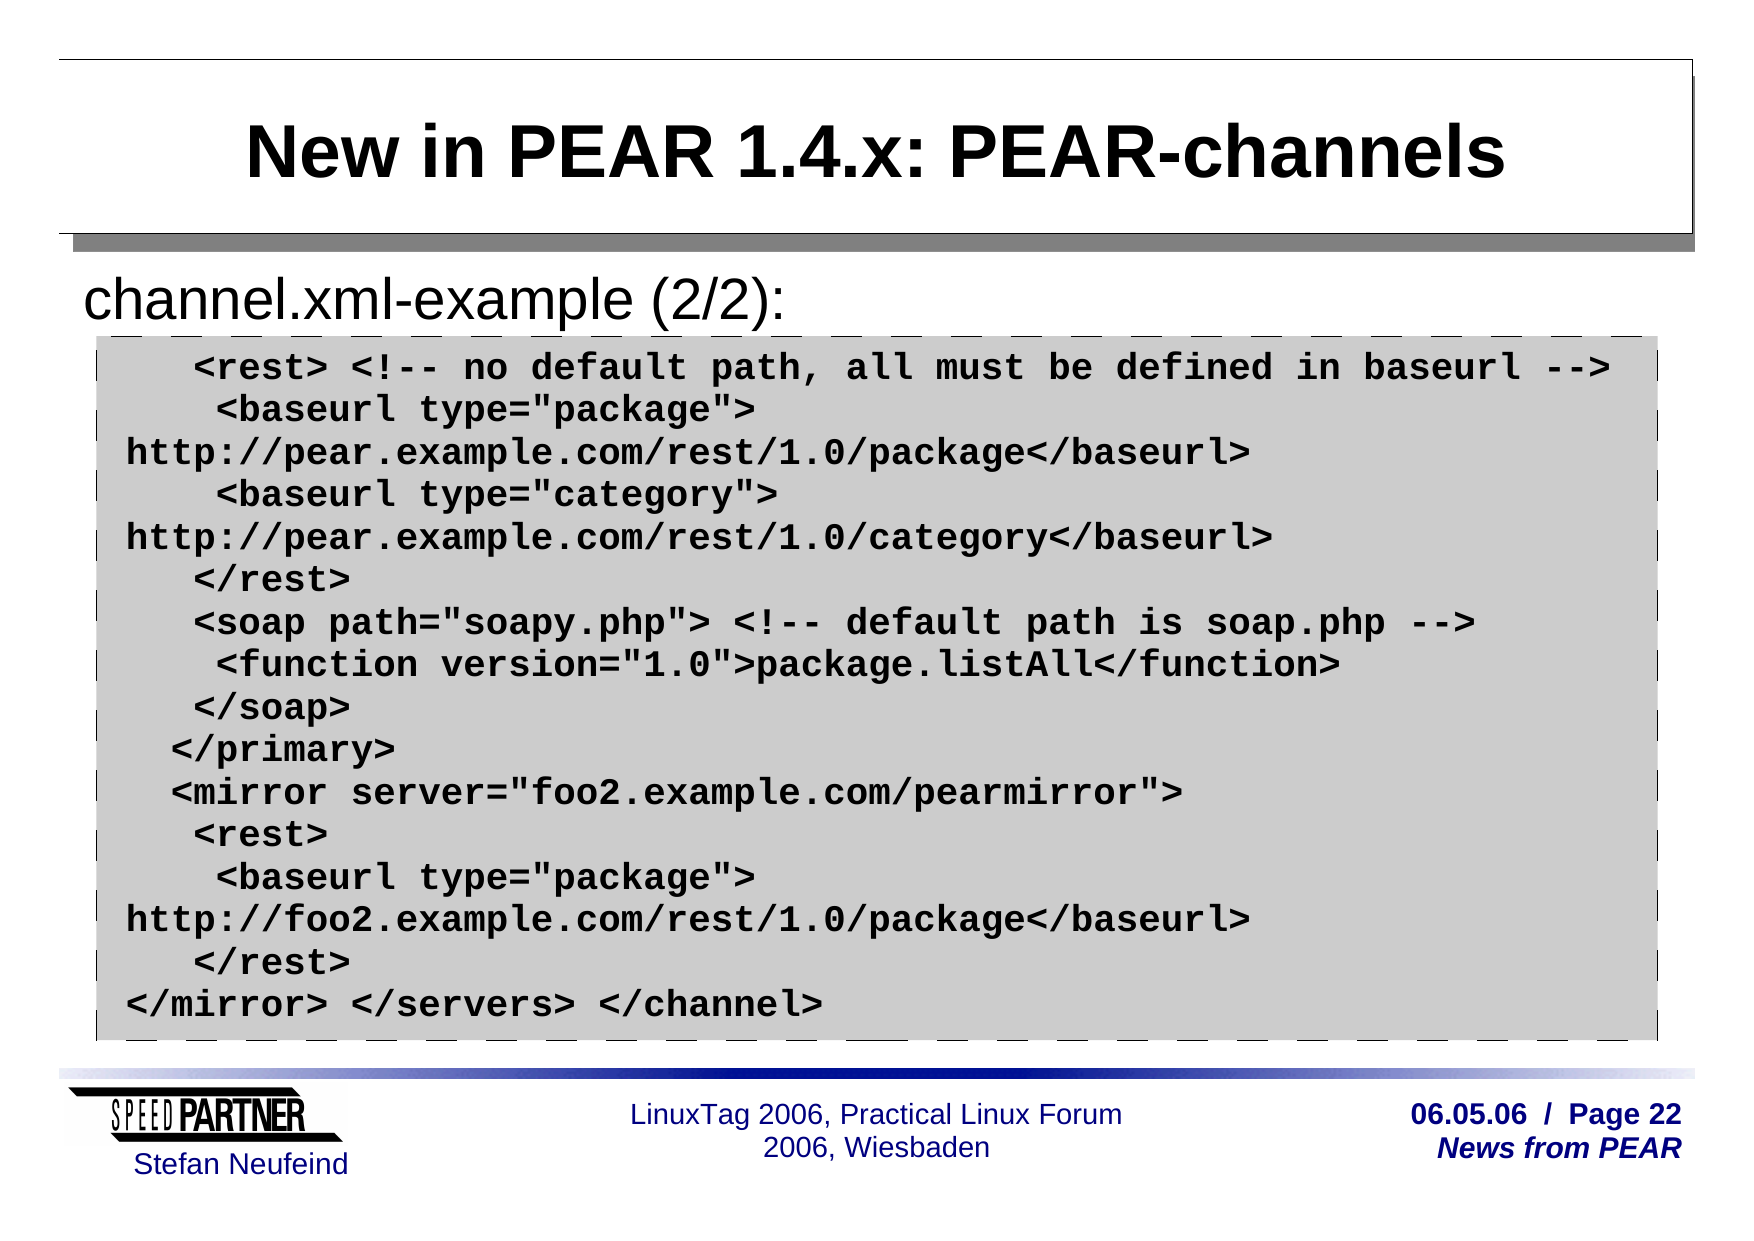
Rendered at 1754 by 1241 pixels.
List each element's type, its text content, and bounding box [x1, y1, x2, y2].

text_box <rest> <!-- no default path, all must be defined in baseurl --> <baseurl type="package"> http://pear.example.com/rest/1.0/package</baseurl> <baseurl type="category"> http://pear.example.com/rest/1.0/category</baseurl> </rest> <soap path="soapy.php"> <!-- default path is soap.php --> <function version="1.0">package.listAll</function> </soap> </primary> <mirror server="foo2.example.com/pearmirror"> <rest> <baseurl type="package"> http://foo2.example.com/rest/1.0/package</baseurl> </rest> </mirror> </servers> </channel> [96, 336, 1658, 1041]
picture [64, 1082, 348, 1146]
list channel.xml-example (2/2): [71, 266, 1695, 1049]
title New in PEAR 1.4.x: PEAR-channels [59, 59, 1695, 244]
picture [59, 1068, 1695, 1079]
